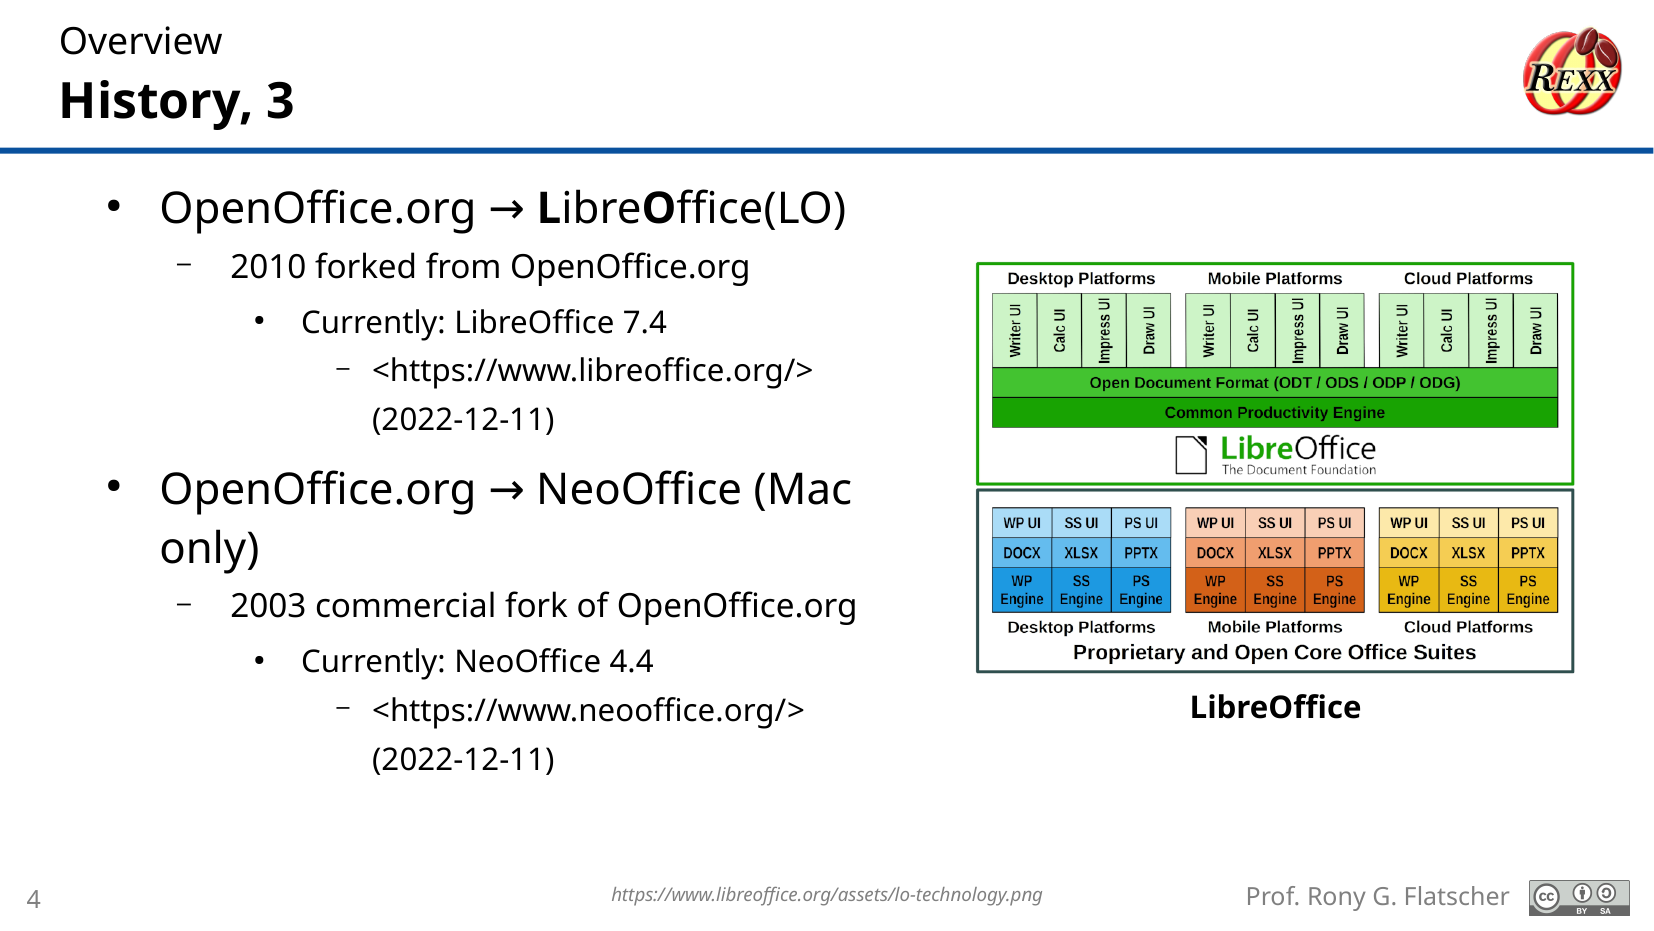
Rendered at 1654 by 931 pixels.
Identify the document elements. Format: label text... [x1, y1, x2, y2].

text_box https://www.libreoffice.org/assets/lo-technology.png [0, 874, 1654, 922]
list OpenOffice.org → LibreOffice(LO) 2010 forked from OpenOffice.org Currently: LibreOffice 7.4 <https://www.libreoffice.org/> (2022-12-11) OpenOffice.org → NeoOffice (Mac only) 2003 commercial fork of OpenOffice.org Currently: NeoOffice 4.4 <https://www.neooffice.org/> (2022-12-11) [88, 177, 945, 857]
text_box LibreOffice [1039, 677, 1512, 733]
title Overview History, 3 [0, 0, 1625, 148]
picture [974, 260, 1575, 674]
